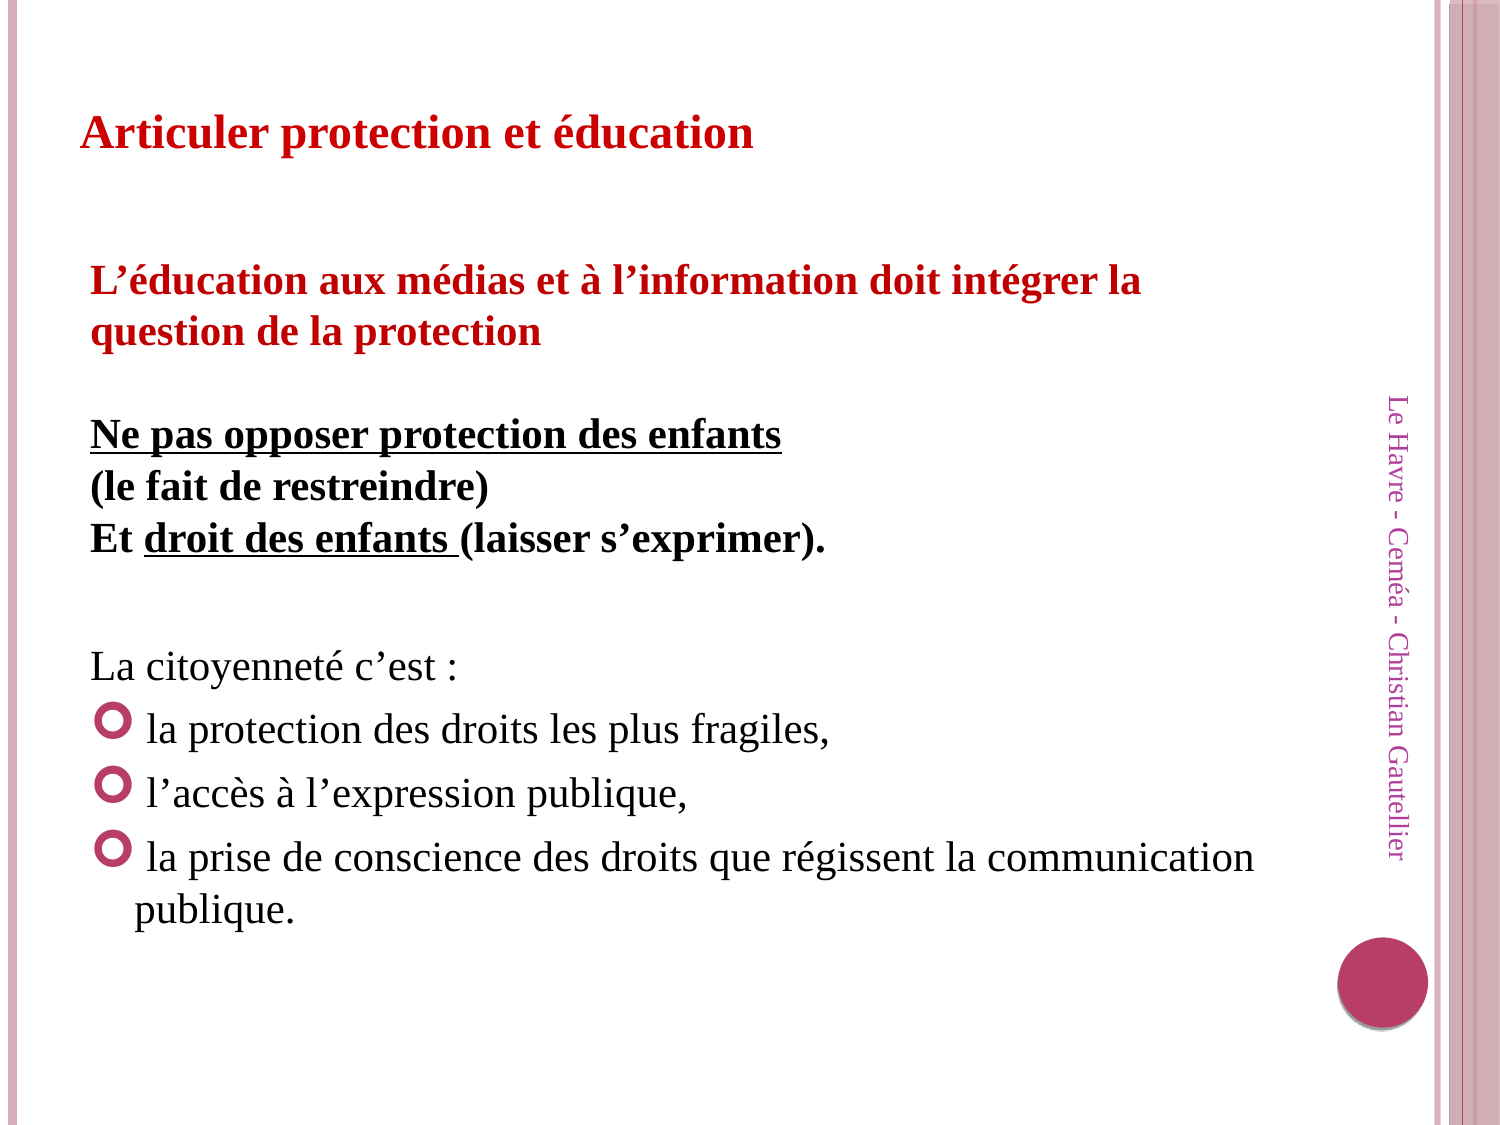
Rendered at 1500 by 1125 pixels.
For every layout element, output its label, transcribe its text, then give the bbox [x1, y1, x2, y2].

list L’éducation aux médias et à l’information doit intégrer la question de la protection Ne pas opposer protection des enfants (le fait de restreindre) Et droit des enfants (laisser s’exprimer). La citoyenneté c’est : la protection des droits les plus fragiles, l’accès à l’expression publique, la prise de conscience des droits que régissent la communication publique. [75, 243, 1300, 1062]
footer Le Havre - Ceméa - Christian Gautellier [1379, 380, 1440, 906]
title Articuler protection et éducation [64, 30, 1415, 173]
